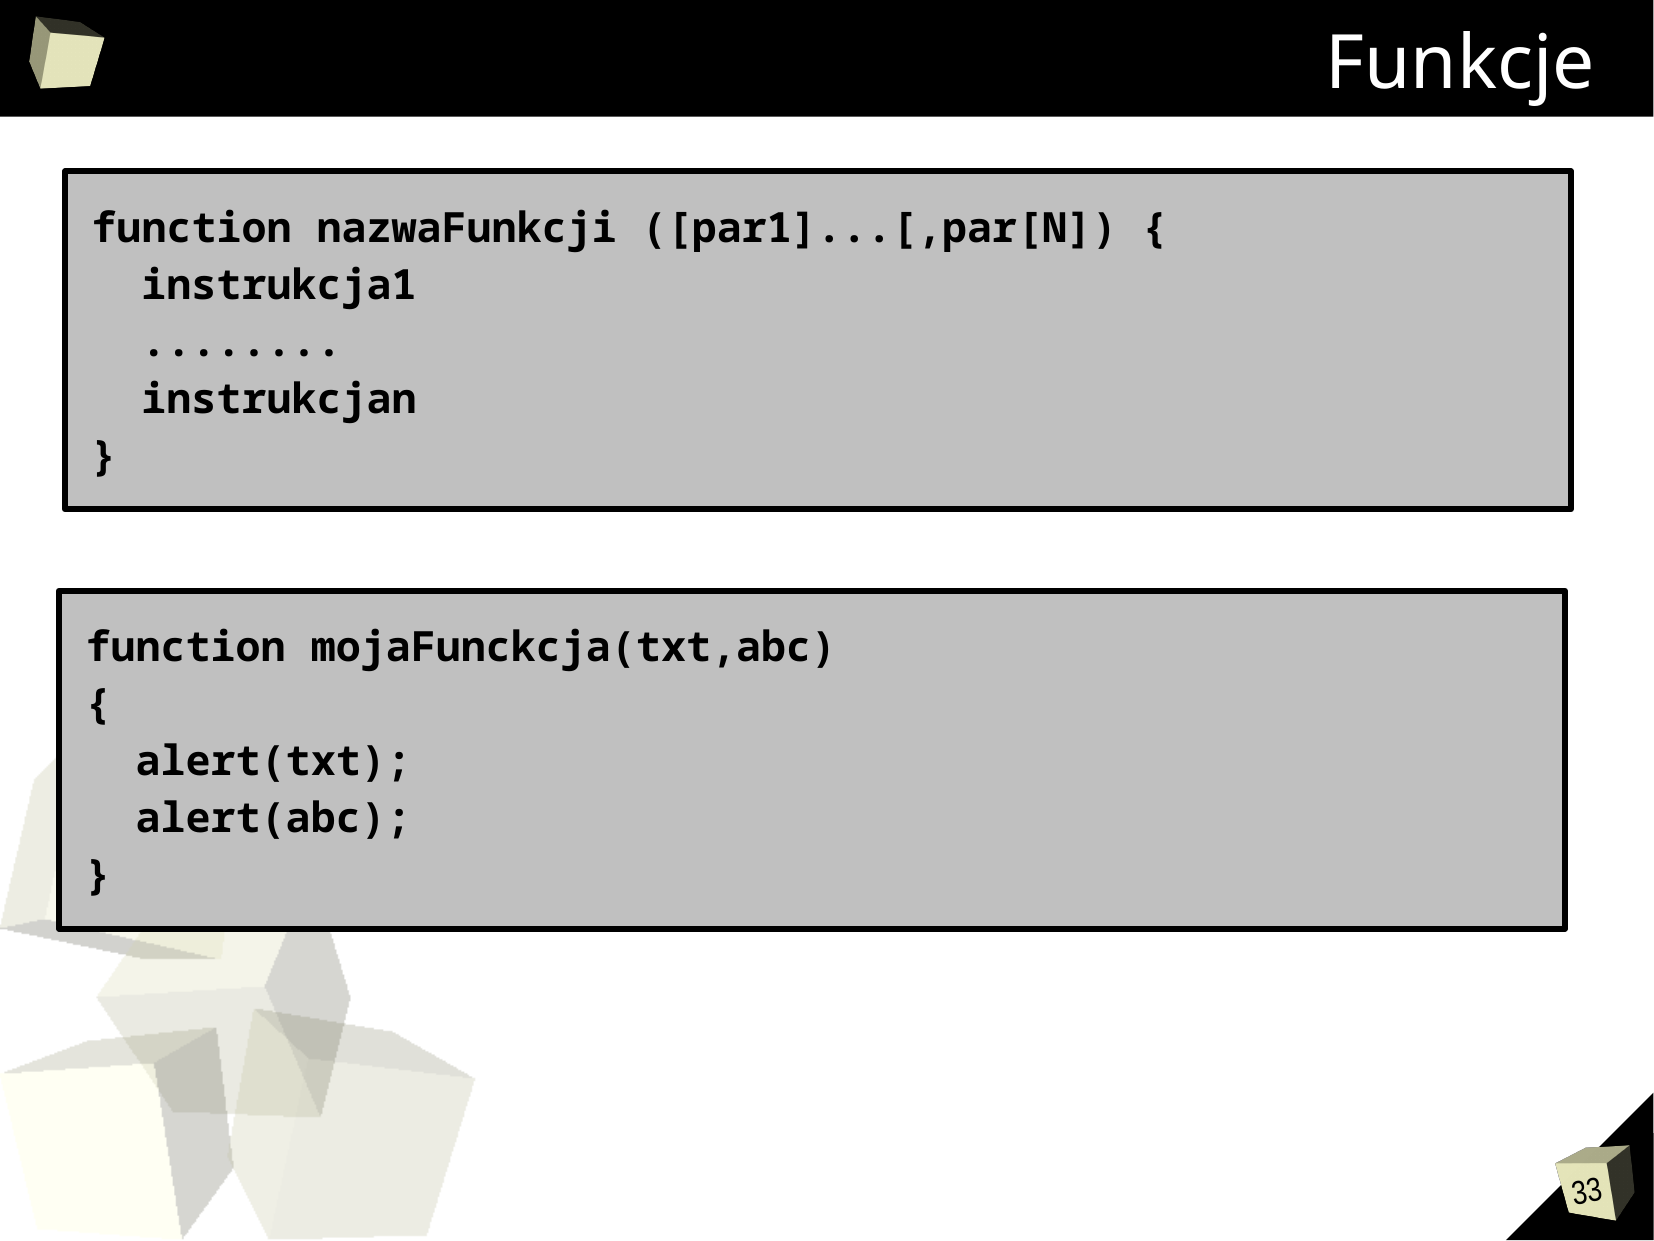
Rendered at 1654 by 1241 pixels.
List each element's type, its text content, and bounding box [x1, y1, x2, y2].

picture [0, 726, 477, 1241]
text_box function mojaFunckcja(txt,abc) { alert(txt); alert(abc); } [59, 590, 1565, 886]
text_box function nazwaFunkcji ([par1]...[,par[N]) { instrukcja1 ........ instrukcjan } [64, 171, 1571, 466]
title Funkcje [118, 0, 1595, 119]
